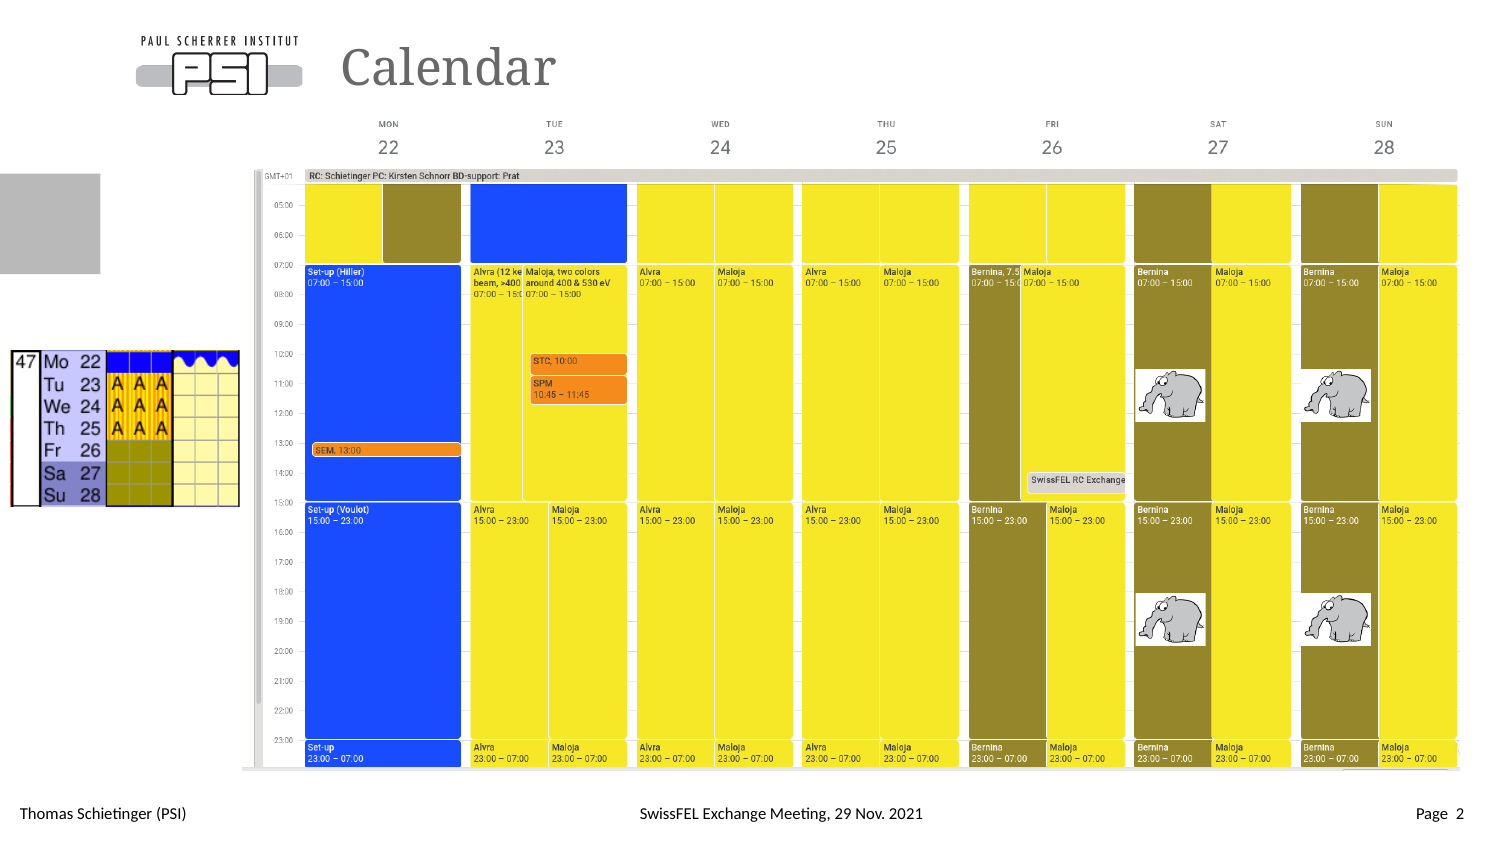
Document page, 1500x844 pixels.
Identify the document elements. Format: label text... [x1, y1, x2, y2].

picture [242, 112, 1460, 771]
picture [10, 350, 240, 507]
title Calendar [340, 35, 1442, 98]
